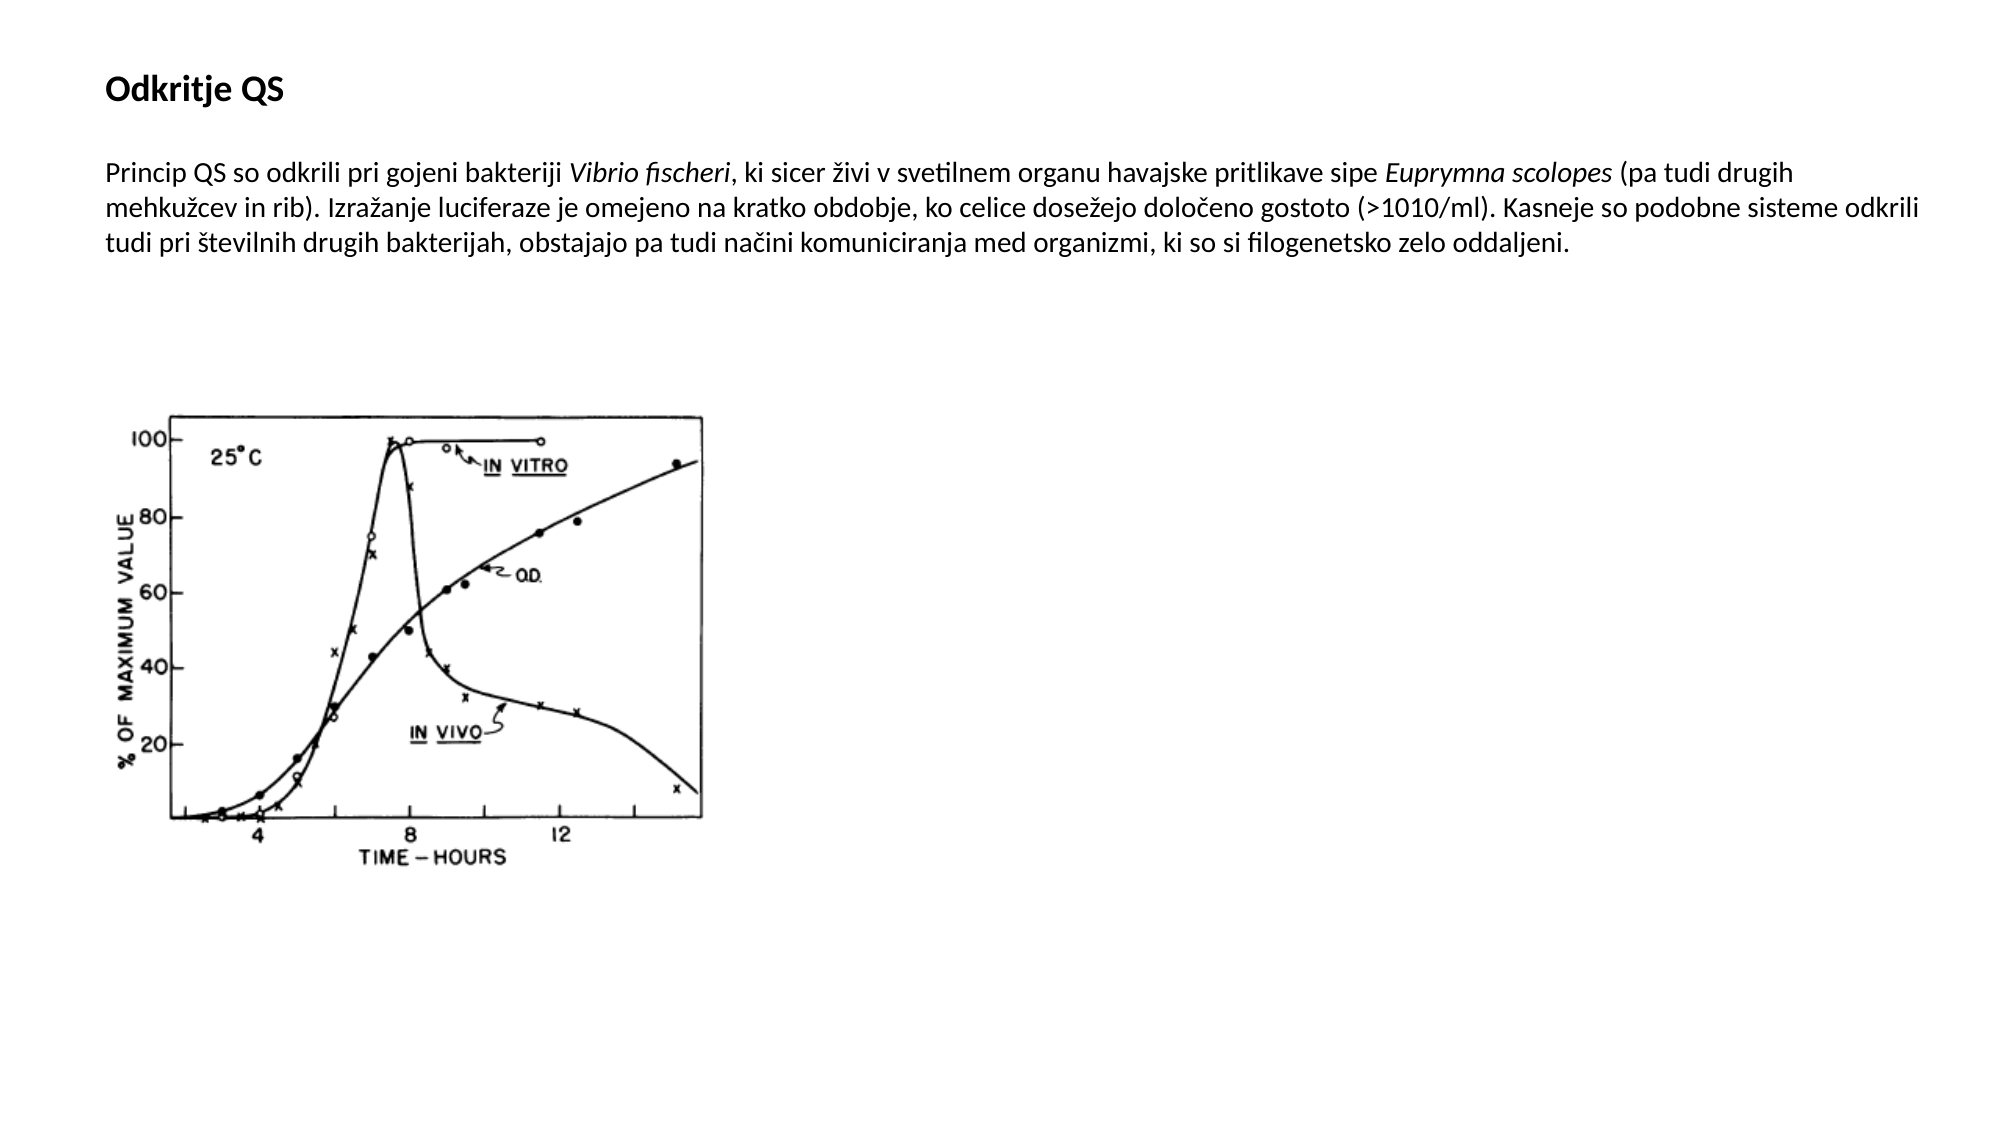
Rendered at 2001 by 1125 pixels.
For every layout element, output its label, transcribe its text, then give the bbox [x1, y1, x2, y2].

picture [90, 386, 732, 877]
text_box Odkritje QS Princip QS so odkrili pri gojeni bakteriji Vibrio fischeri, ki sicer živi v svetilnem organu havajske pritlikave sipe Euprymna scolopes (pa tudi drugih mehkužcev in rib). Izražanje luciferaze je omejeno na kratko obdobje, ko celice dosežejo določeno gostoto (>1010/ml). Kasneje so podobne sisteme odkrili tudi pri številnih drugih bakterijah, obstajajo pa tudi načini komuniciranja med organizmi, ki so si filogenetsko zelo oddaljeni. [90, 56, 1945, 337]
